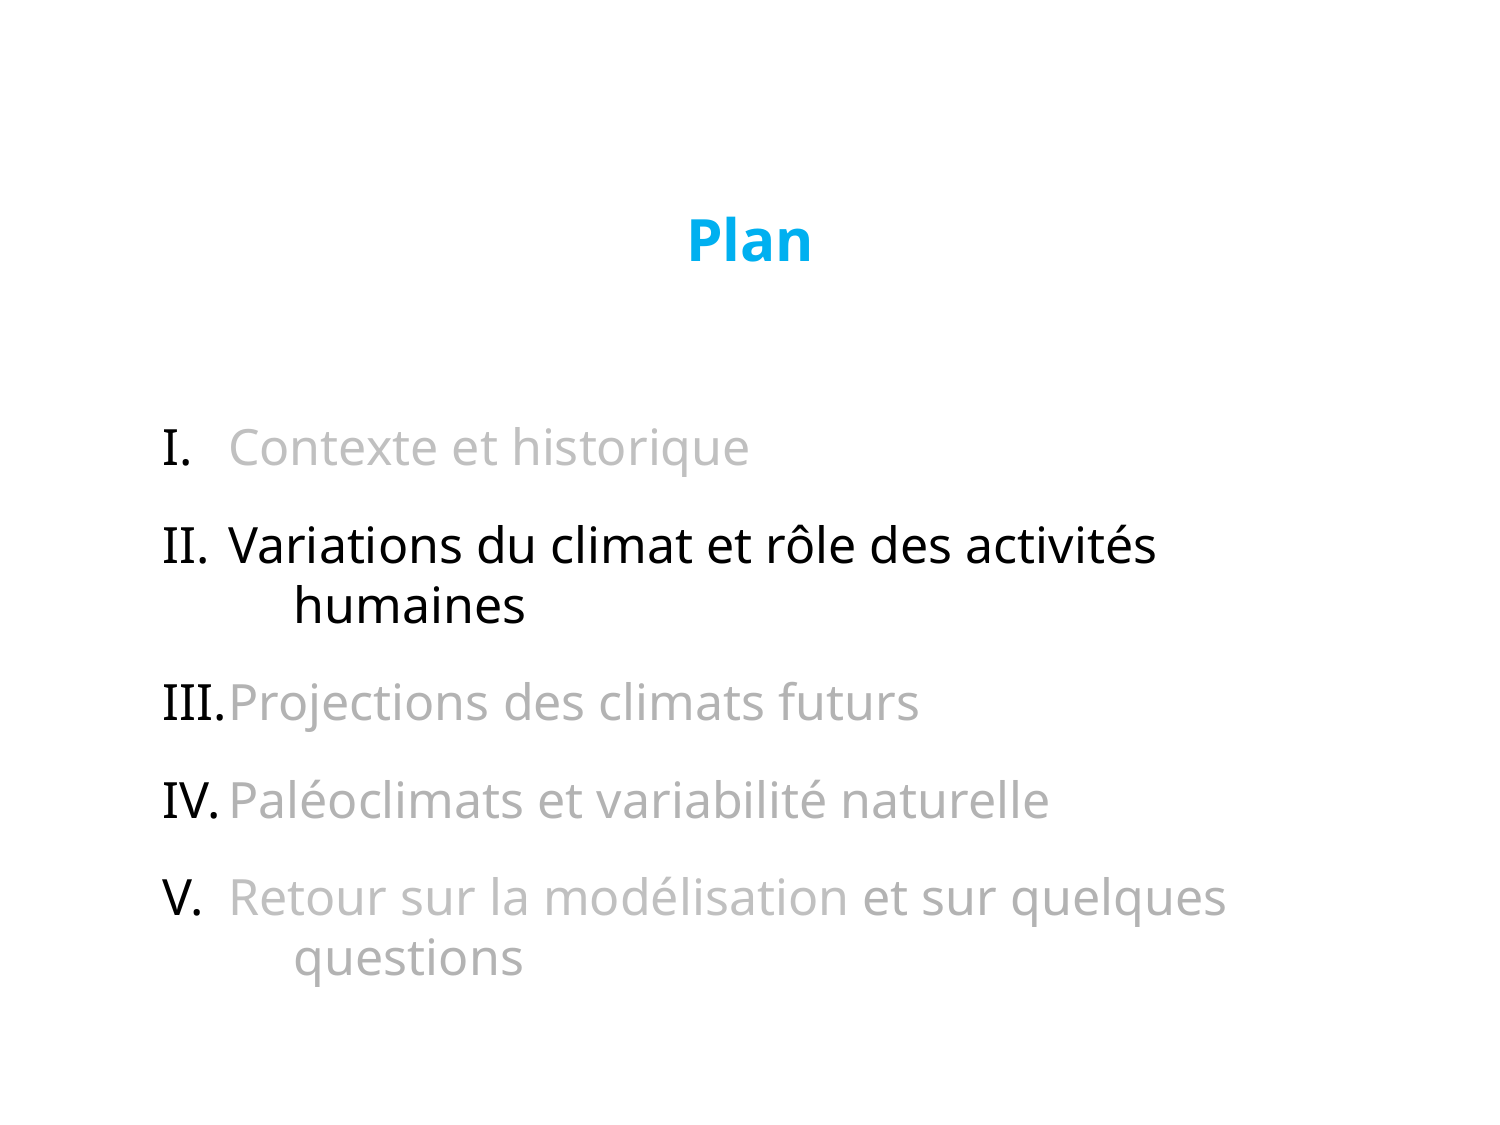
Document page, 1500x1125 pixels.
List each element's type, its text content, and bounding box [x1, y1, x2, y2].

text_box Contexte et historique Variations du climat et rôle des activités humaines Projections des climats futurs Paléoclimats et variabilité naturelle Retour sur la modélisation et sur quelques questions [147, 408, 1365, 994]
text_box Plan [53, 199, 1447, 353]
